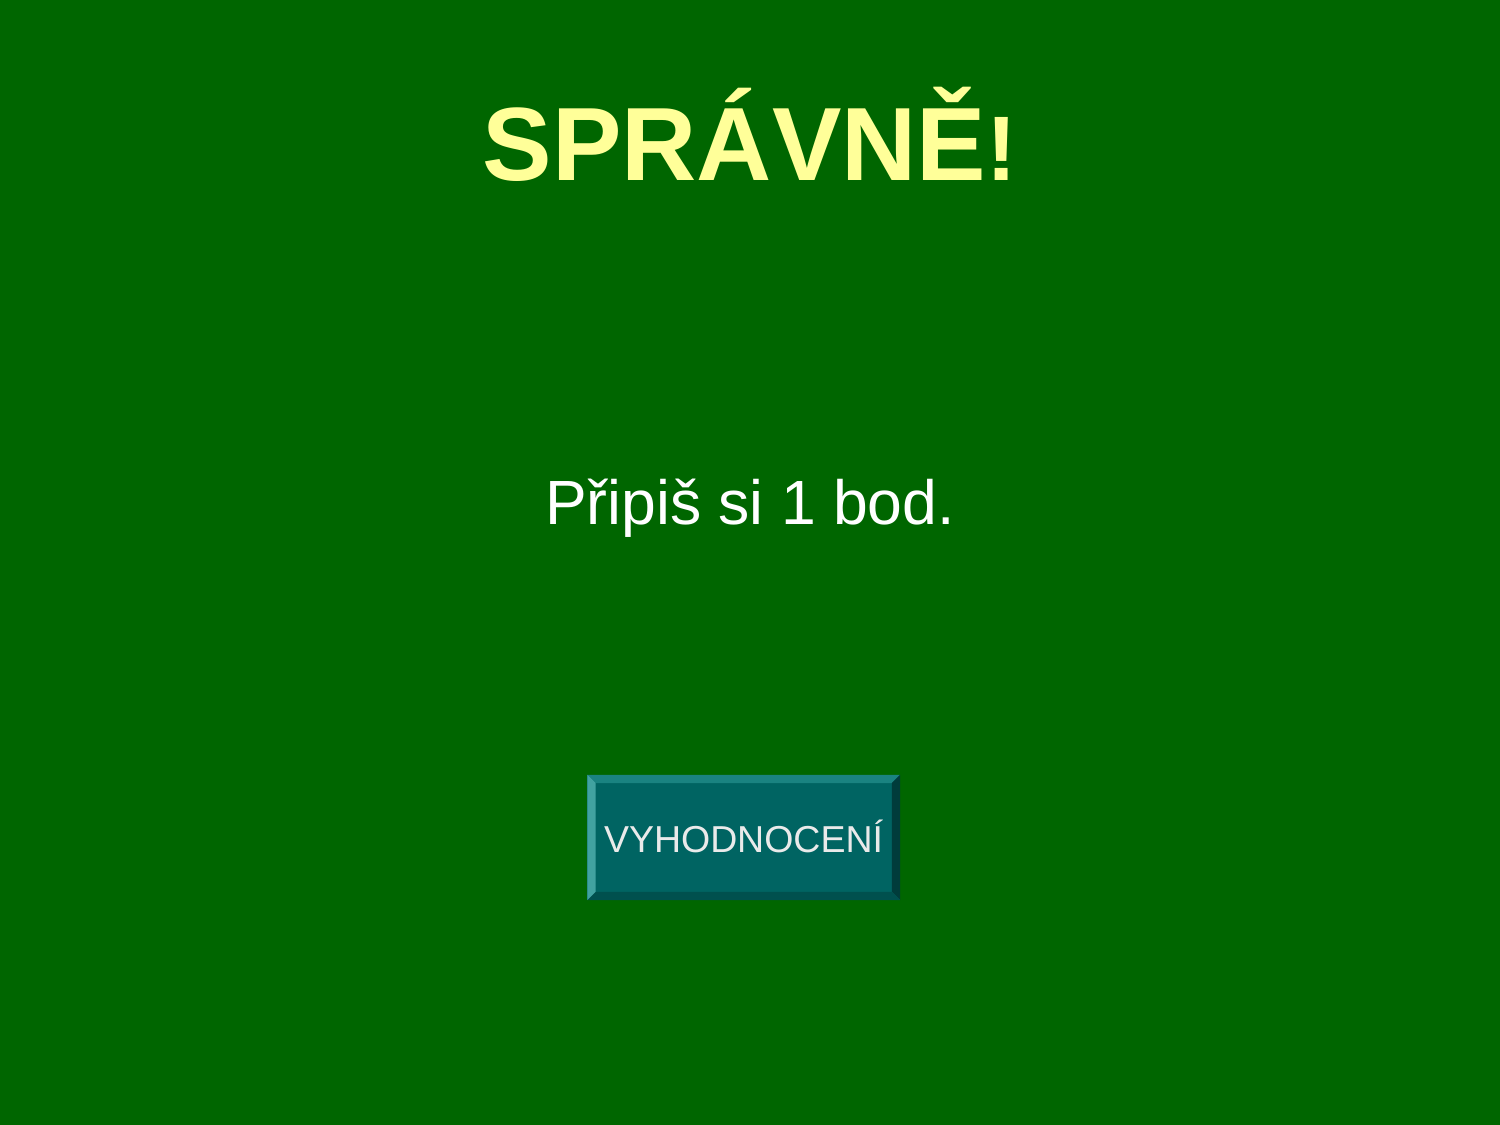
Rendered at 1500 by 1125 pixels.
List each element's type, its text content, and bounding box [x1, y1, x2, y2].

list Připiš si 1 bod. [75, 262, 1426, 1006]
text_box VYHODNOCENÍ [596, 784, 891, 891]
title SPRÁVNĚ! [75, 45, 1426, 233]
